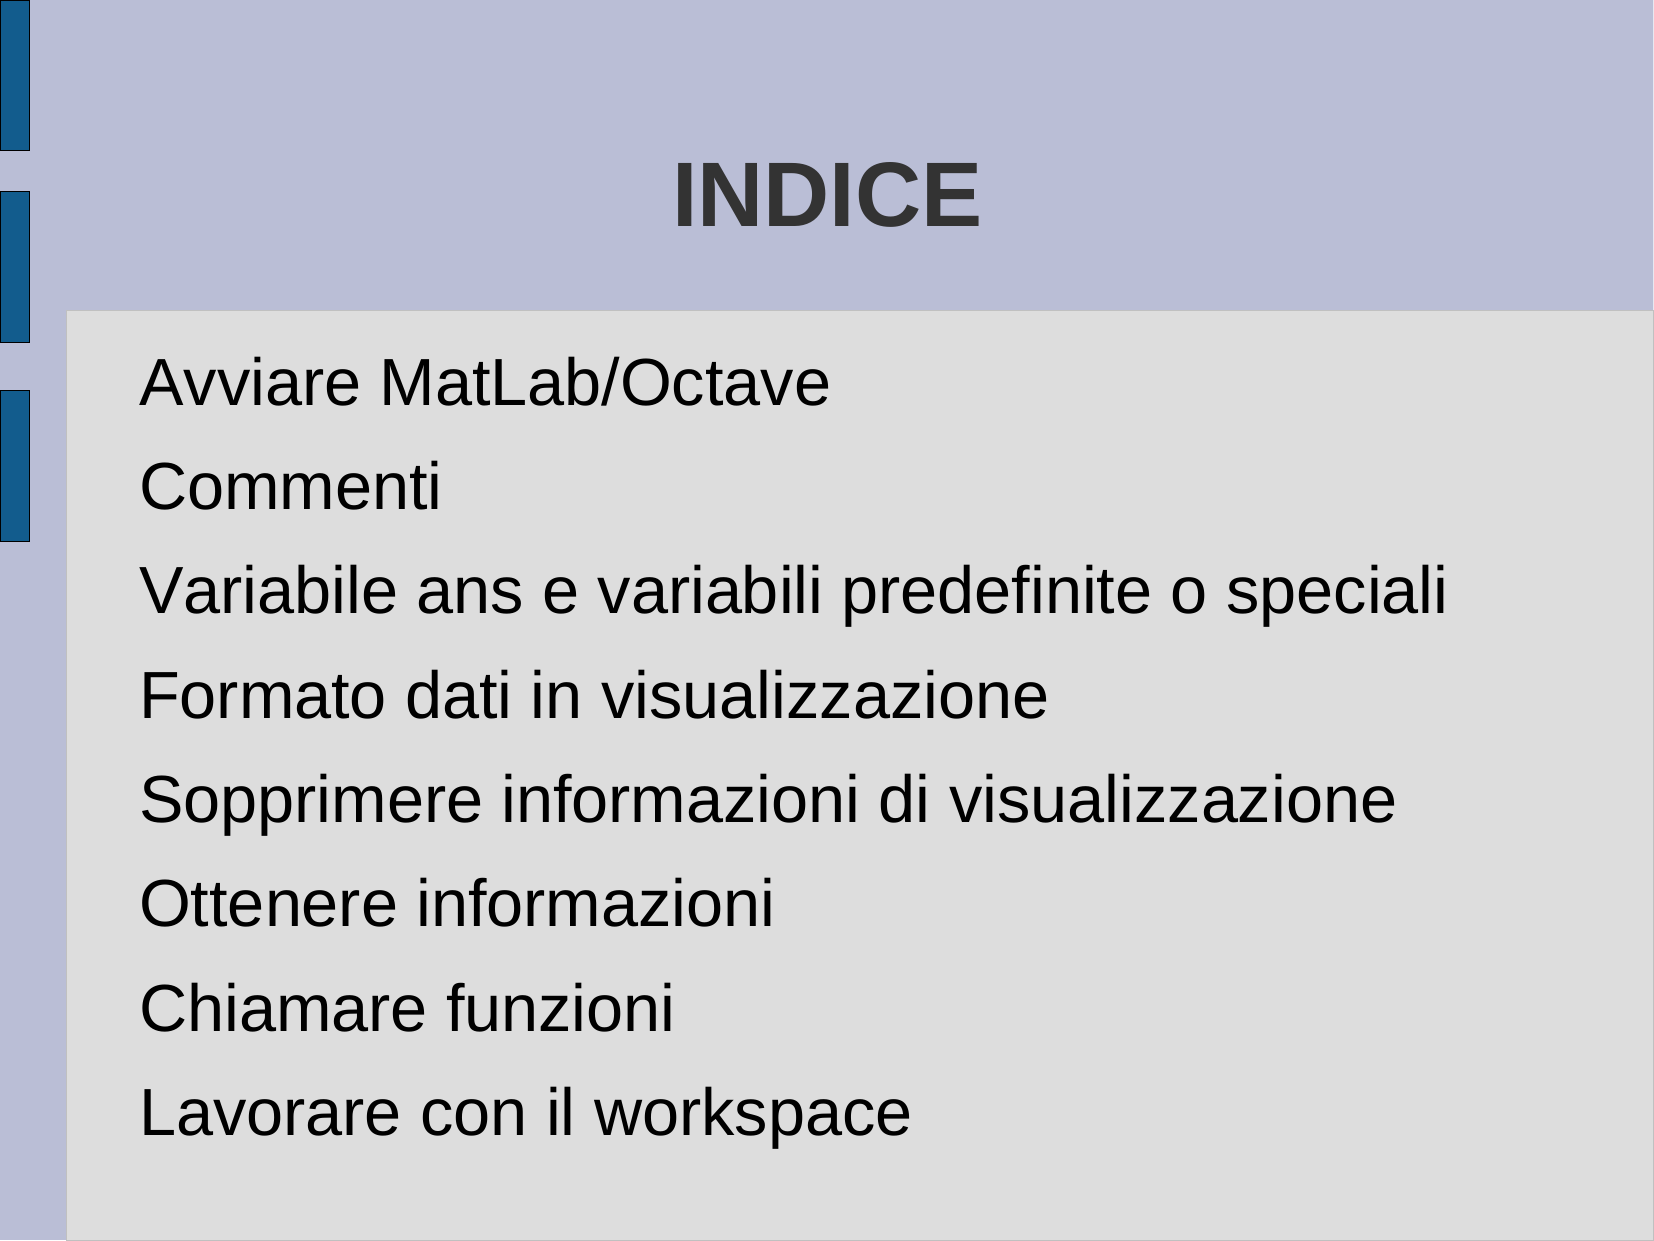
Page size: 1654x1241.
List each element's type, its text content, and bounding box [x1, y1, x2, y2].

list Avviare MatLab/Octave Commenti Variabile ans e variabili predefinite o speciali Formato dati in visualizzazione Sopprimere informazioni di visualizzazione Ottenere informazioni Chiamare funzioni Lavorare con il workspace [121, 344, 1534, 1150]
title INDICE [121, 91, 1534, 299]
